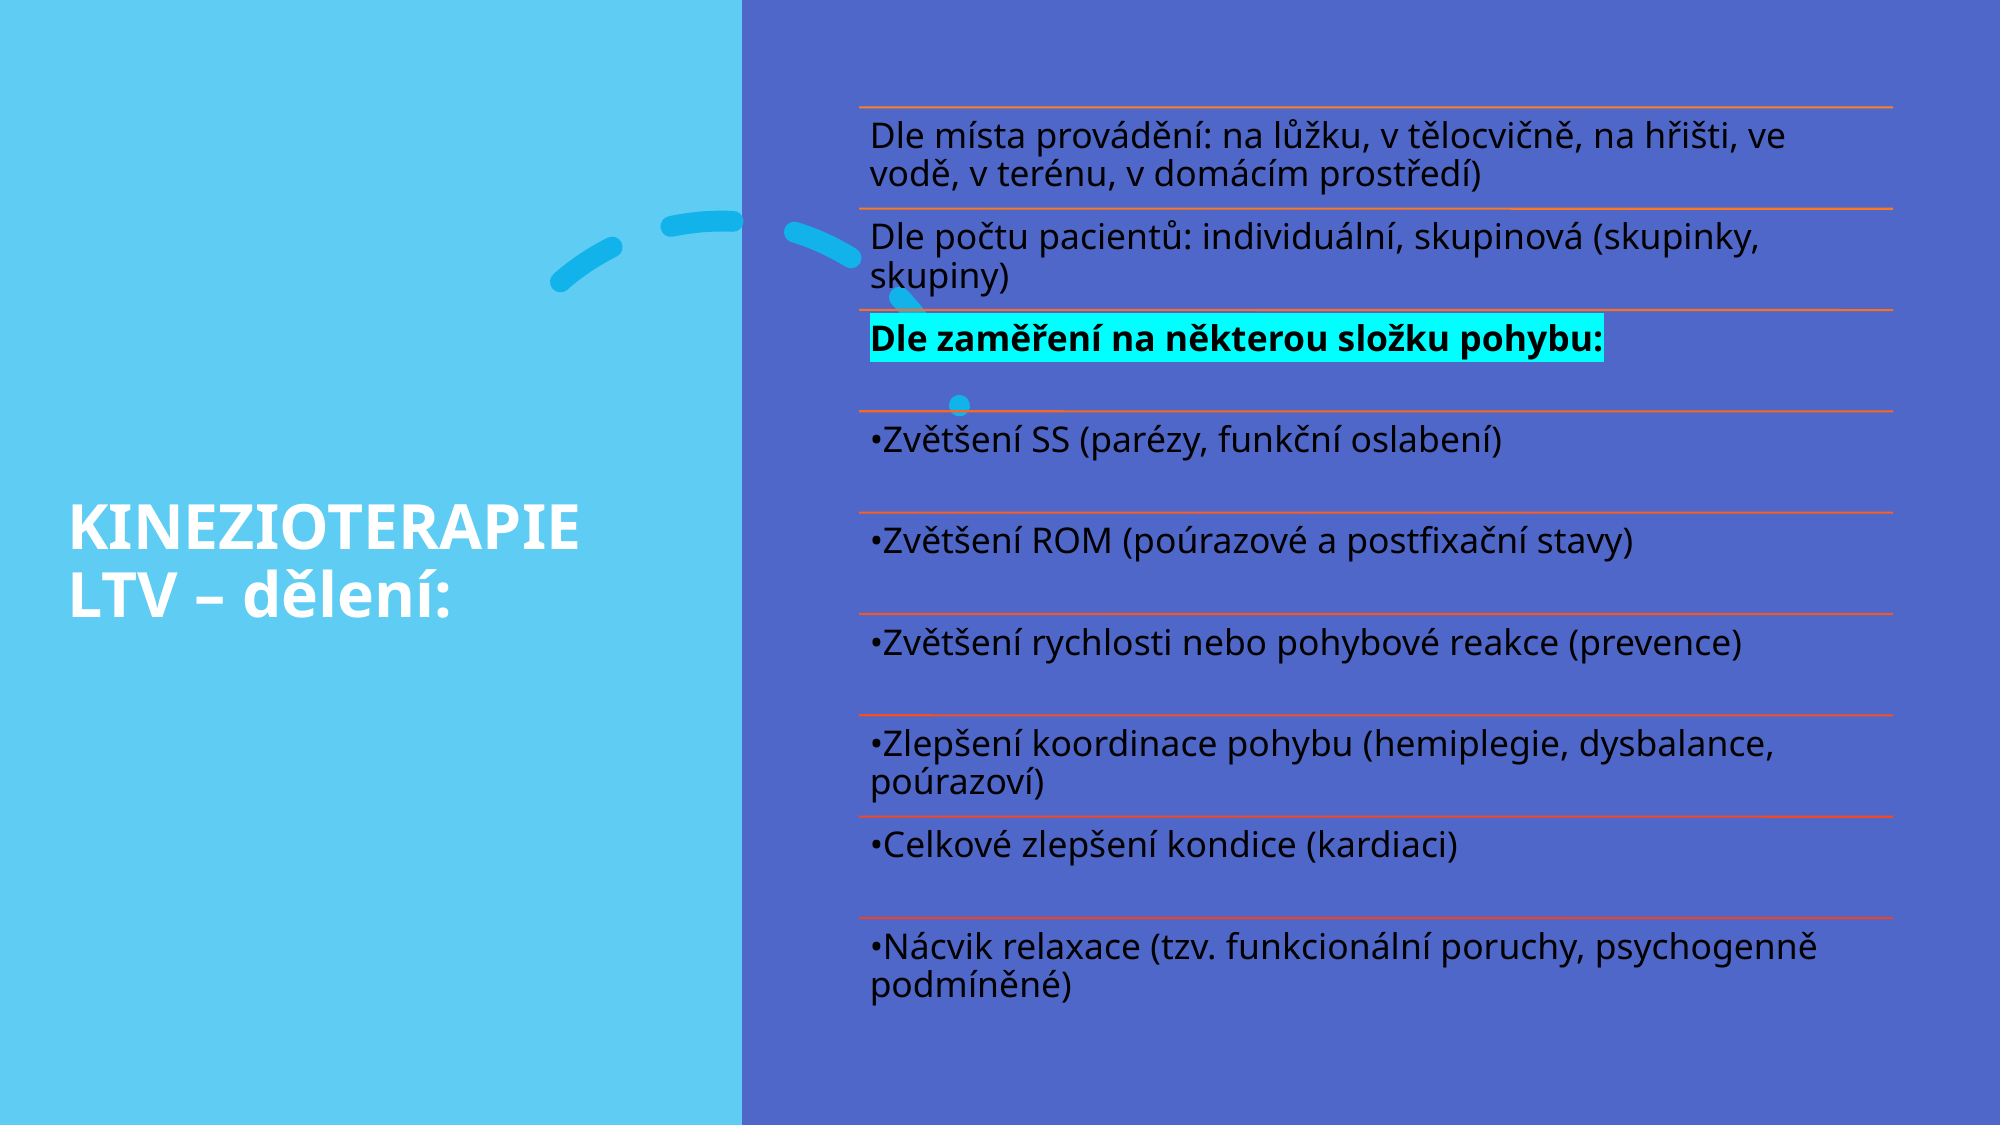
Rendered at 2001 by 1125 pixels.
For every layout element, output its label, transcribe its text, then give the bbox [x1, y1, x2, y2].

title KINEZIOTERAPIE LTV – dělení: [52, 107, 622, 1020]
text_box •Celkové zlepšení kondice (kardiaci) [859, 816, 1894, 917]
text_box [0, 0, 2000, 1125]
text_box •Zvětšení ROM (poúrazové a postfixační stavy) [859, 512, 1894, 613]
text_box •Zlepšení koordinace pohybu (hemiplegie, dysbalance, poúrazoví) [859, 715, 1894, 815]
text_box •Zvětšení rychlosti nebo pohybové reakce (prevence) [859, 613, 1894, 714]
text_box •Nácvik relaxace (tzv. funkcionální poruchy, psychogenně podmíněné) [859, 918, 1894, 1020]
text_box Dle zaměření na některou složku pohybu: [859, 309, 1894, 410]
text_box Dle místa provádění: na lůžku, v tělocvičně, na hřišti, ve vodě, v terénu, v domácím prostředí) [859, 107, 1894, 207]
text_box Dle počtu pacientů: individuální, skupinová (skupinky, skupiny) [859, 208, 1894, 309]
text_box •Zvětšení SS (parézy, funkční oslabení) [859, 411, 1894, 511]
